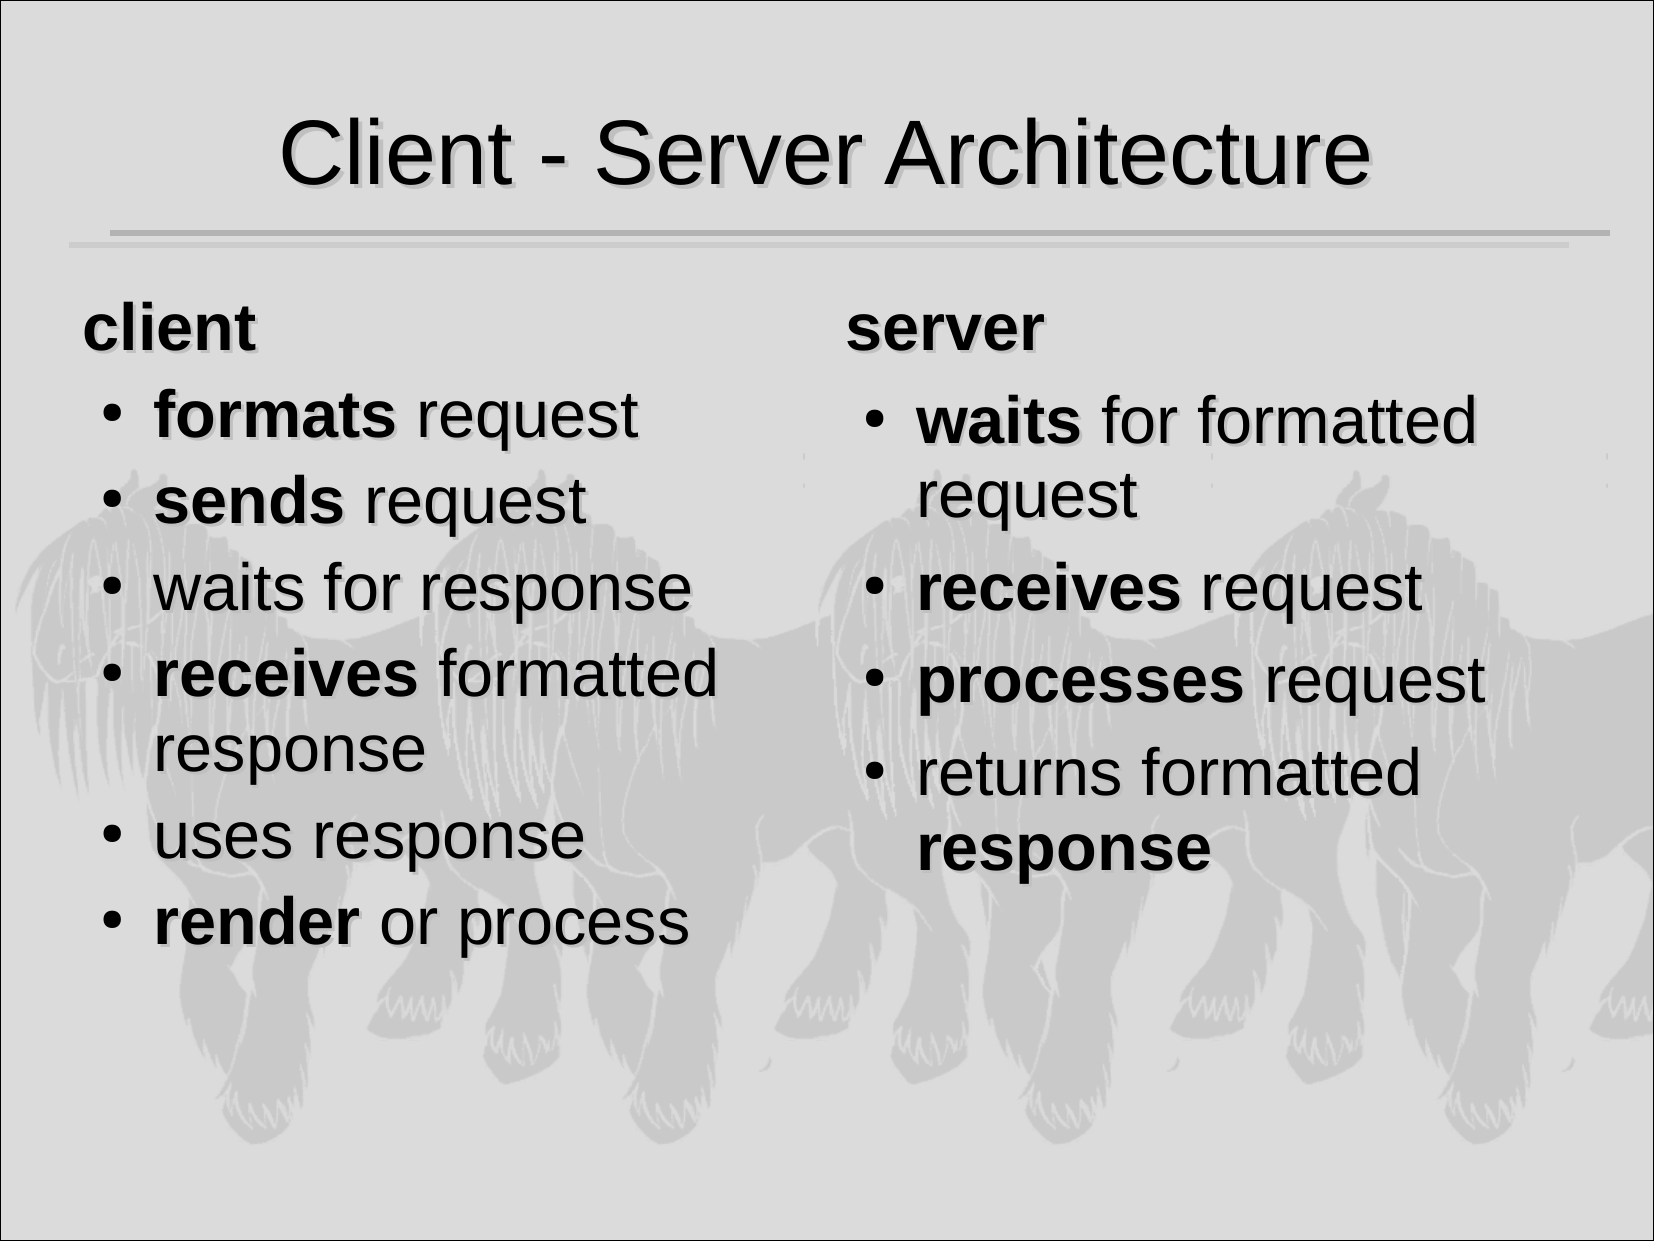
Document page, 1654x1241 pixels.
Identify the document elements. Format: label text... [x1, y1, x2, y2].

list server waits for formatted request receives request processes request returns formatted response [845, 290, 1572, 1094]
list client formats request sends request waits for response receives formatted response uses response render or process [82, 290, 809, 1109]
title Client - Server Architecture [82, 49, 1571, 257]
